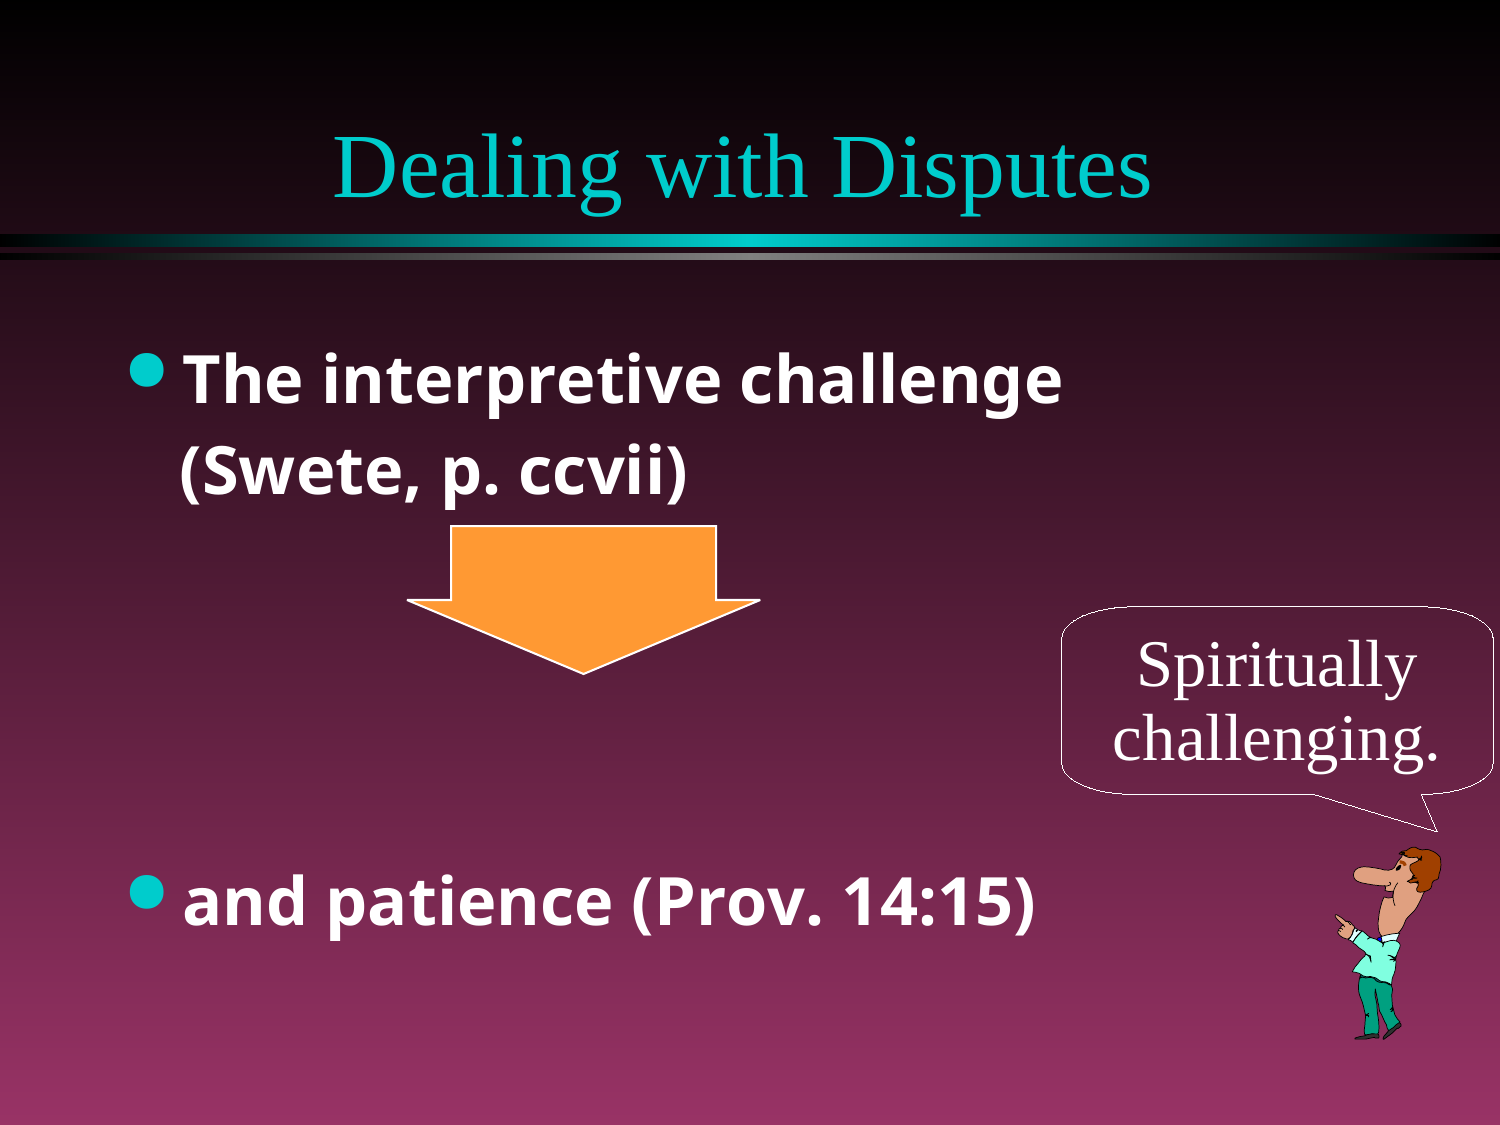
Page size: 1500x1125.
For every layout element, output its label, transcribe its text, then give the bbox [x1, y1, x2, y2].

text_box Spiritually challenging. [1061, 606, 1494, 832]
text_box [407, 526, 761, 674]
title Dealing with Disputes [99, 37, 1388, 225]
text_box and patience (Prov. 14:15) [112, 846, 1150, 953]
picture [1331, 843, 1445, 1044]
text_box The interpretive challenge (Swete, p. ccvii) [112, 324, 1388, 522]
